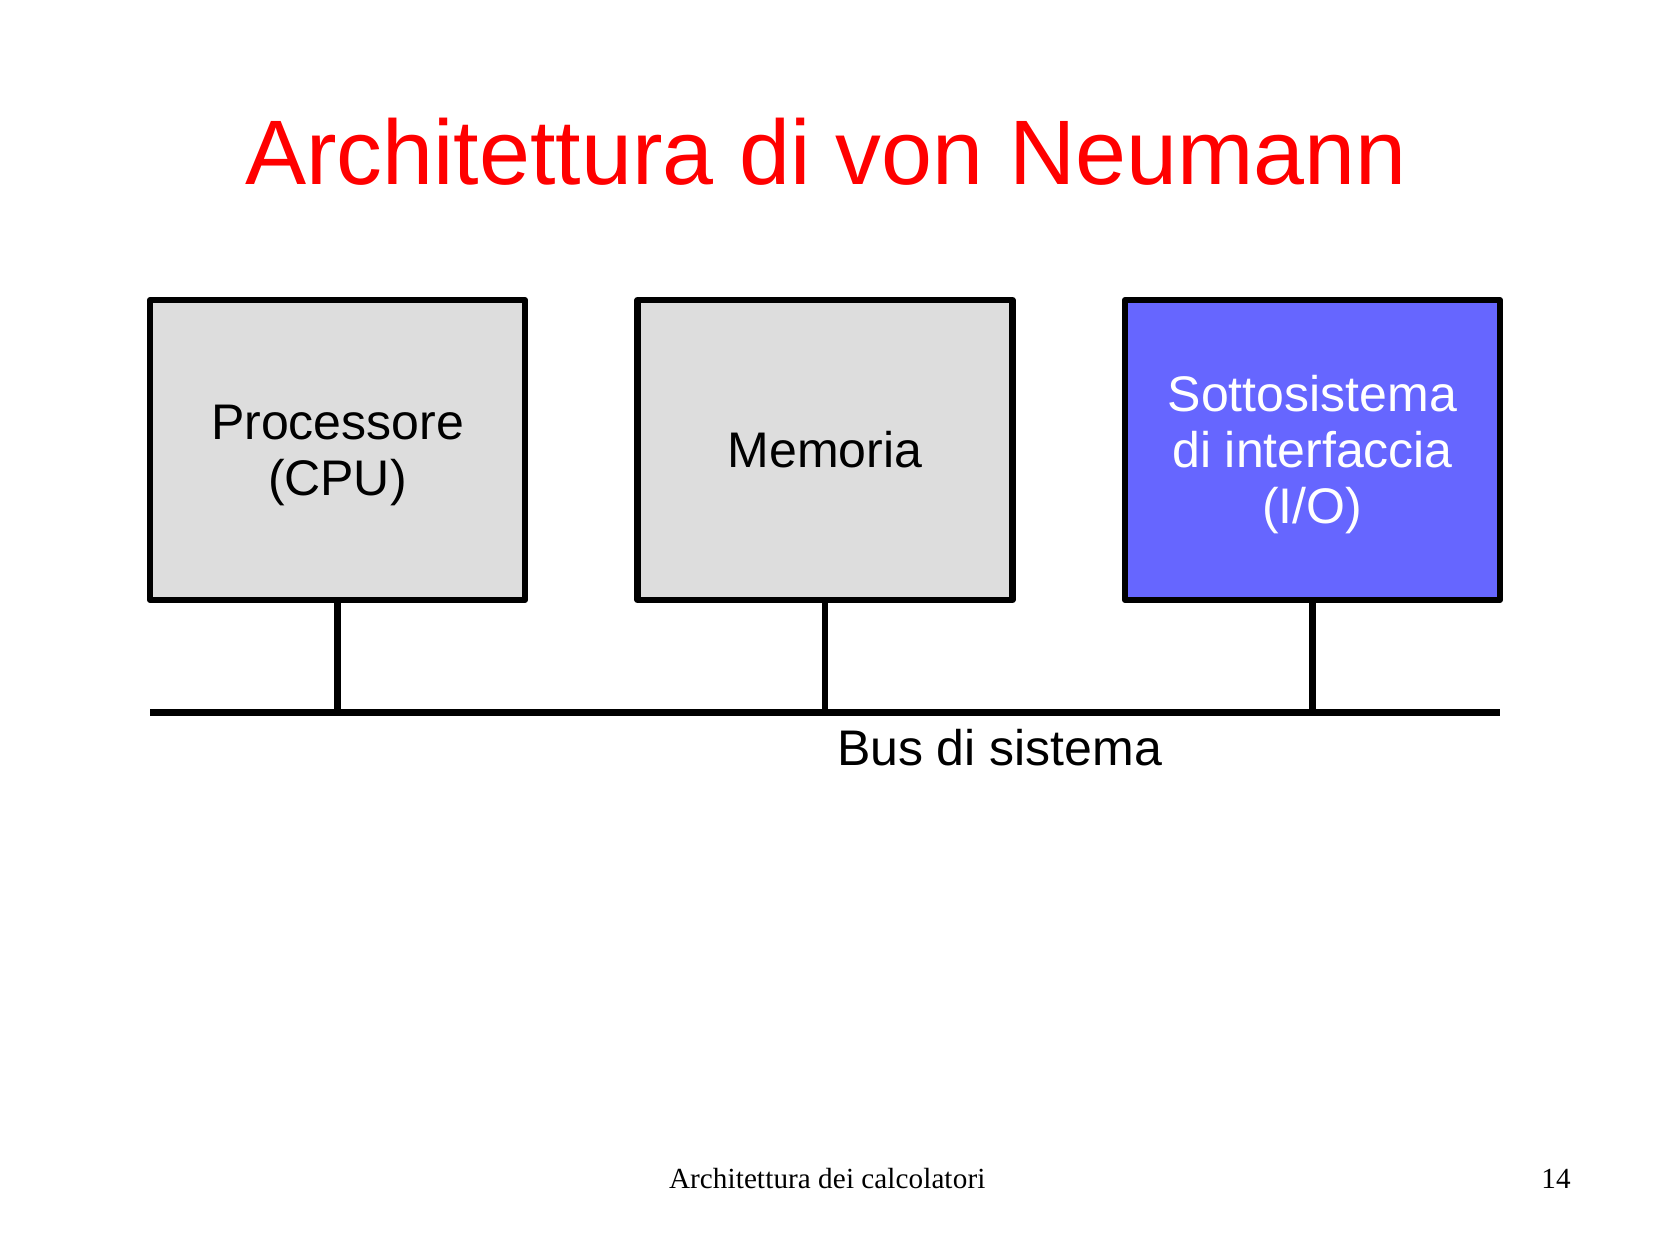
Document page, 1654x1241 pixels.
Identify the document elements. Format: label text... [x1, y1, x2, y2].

title Architettura di von Neumann [82, 49, 1571, 257]
text_box Bus di sistema [837, 720, 1163, 777]
text_box Sottosistema di interfaccia (I/O) [1125, 300, 1501, 601]
text_box Processore (CPU) [150, 300, 526, 601]
text_box Memoria [637, 300, 1013, 601]
